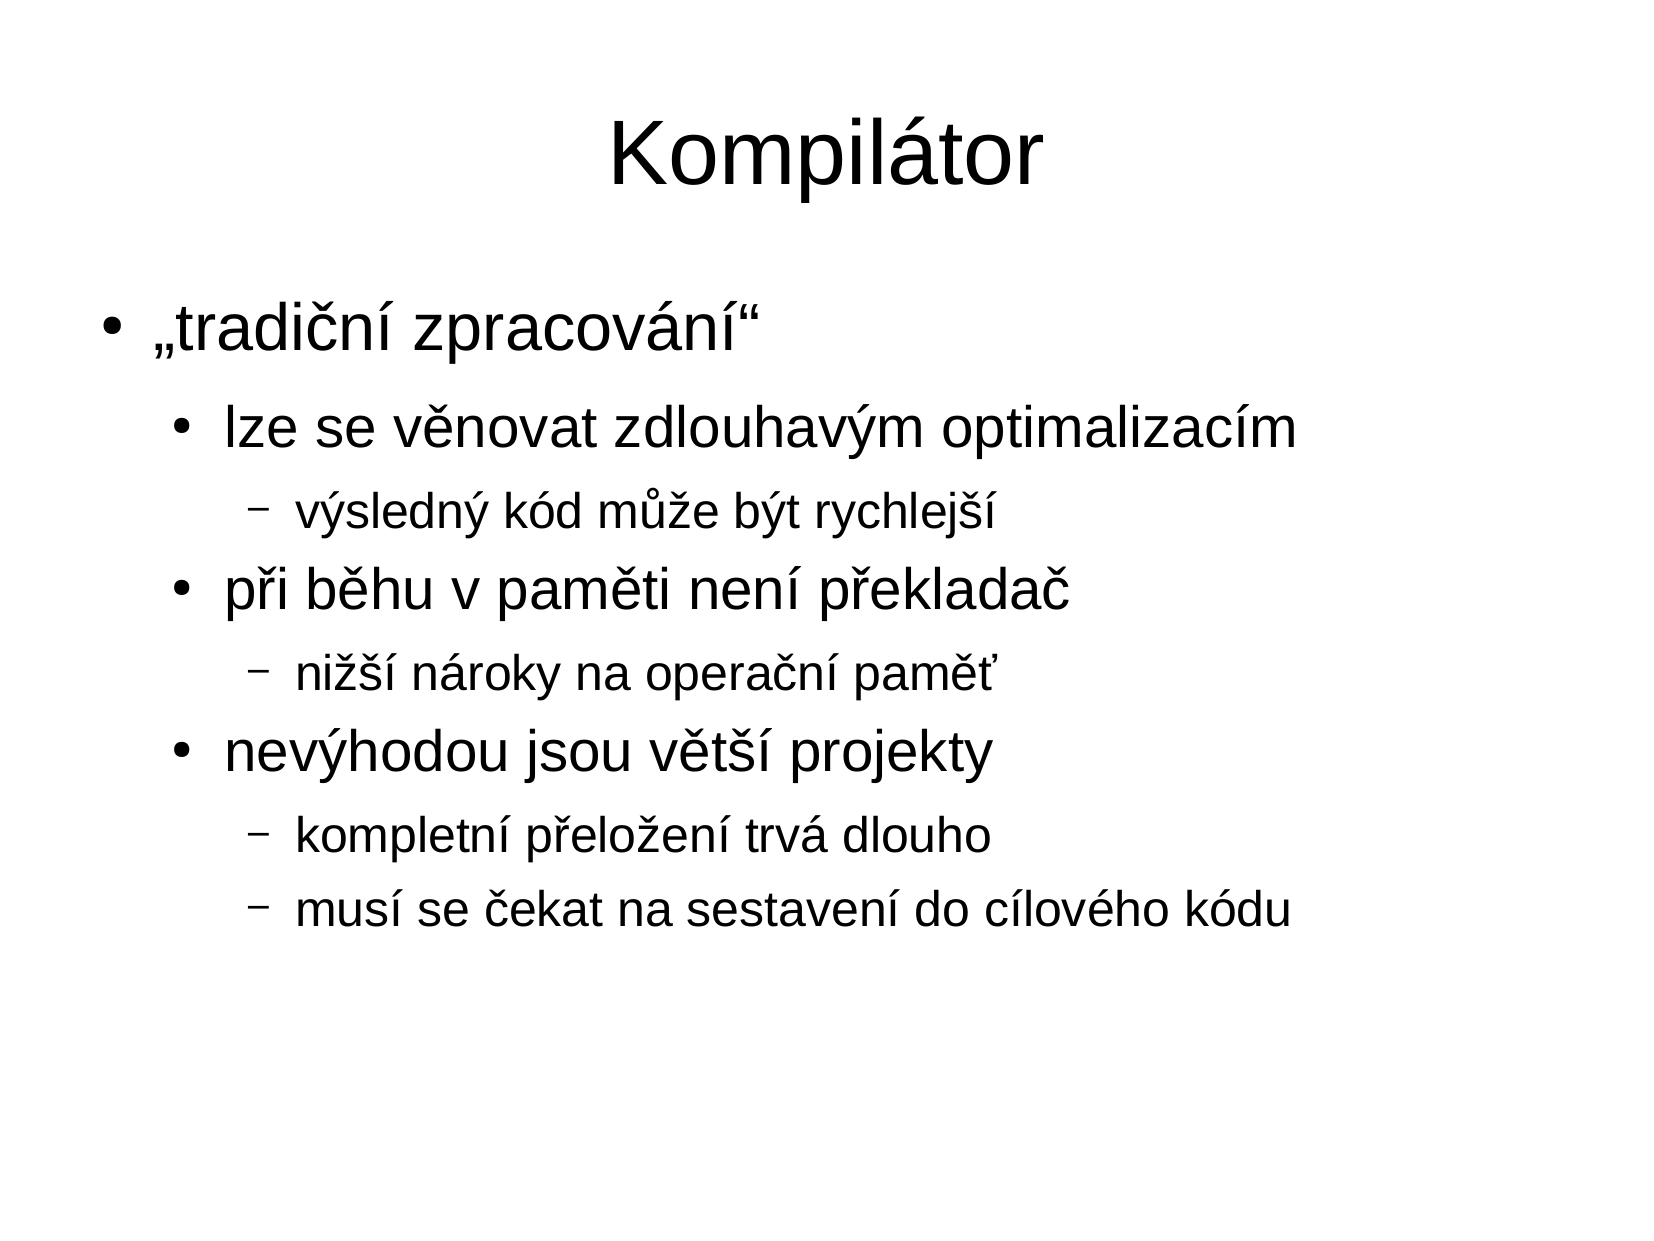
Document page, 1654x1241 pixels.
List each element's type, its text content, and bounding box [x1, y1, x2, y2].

list „tradiční zpracování“ lze se věnovat zdlouhavým optimalizacím výsledný kód může být rychlejší při běhu v paměti není překladač nižší nároky na operační paměť nevýhodou jsou větší projekty kompletní přeložení trvá dlouho musí se čekat na sestavení do cílového kódu [82, 290, 1571, 1109]
title Kompilátor [82, 49, 1571, 257]
